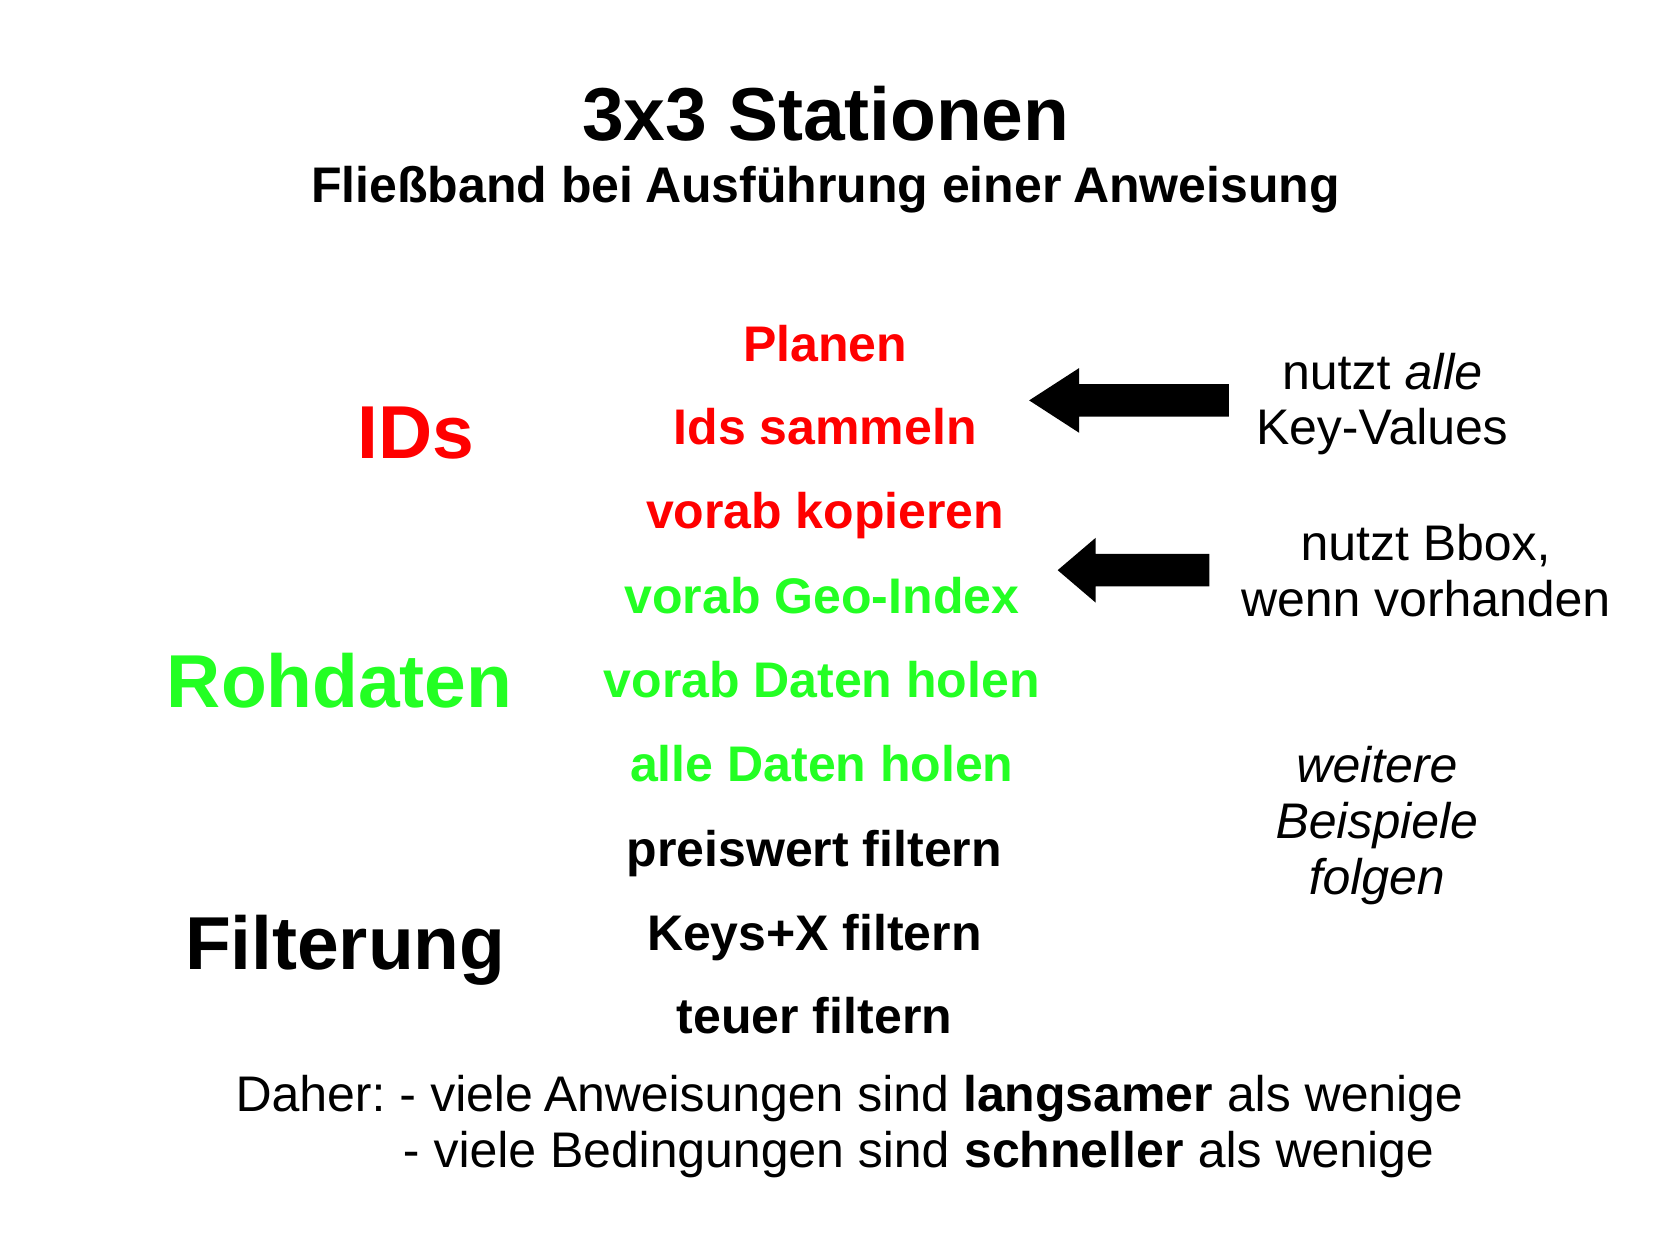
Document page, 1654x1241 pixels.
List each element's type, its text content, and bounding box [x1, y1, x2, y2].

text_box Filterung [170, 852, 521, 965]
text_box Planen Ids sammeln vorab kopieren [631, 280, 1020, 519]
text_box nutzt Bbox, wenn vorhanden [1226, 507, 1626, 642]
text_box 3x3 Stationen Fließband bei Ausführung einer Anweisung [296, 65, 1357, 221]
text_box vorab Geo-Index vorab Daten holen alle Daten holen [589, 533, 1055, 772]
text_box weitere Beispiele folgen [1260, 730, 1493, 913]
text_box IDs [342, 341, 490, 454]
text_box Daher: - viele Anweisungen sind langsamer als wenige - viele Bedingungen sind schneller als wenige [220, 1058, 1478, 1185]
text_box [1057, 537, 1210, 603]
text_box preiswert filtern Keys+X filtern teuer filtern [611, 785, 1018, 1024]
text_box [1029, 368, 1229, 433]
text_box Rohdaten [152, 590, 528, 704]
text_box nutzt alle Key-Values [1241, 336, 1523, 471]
